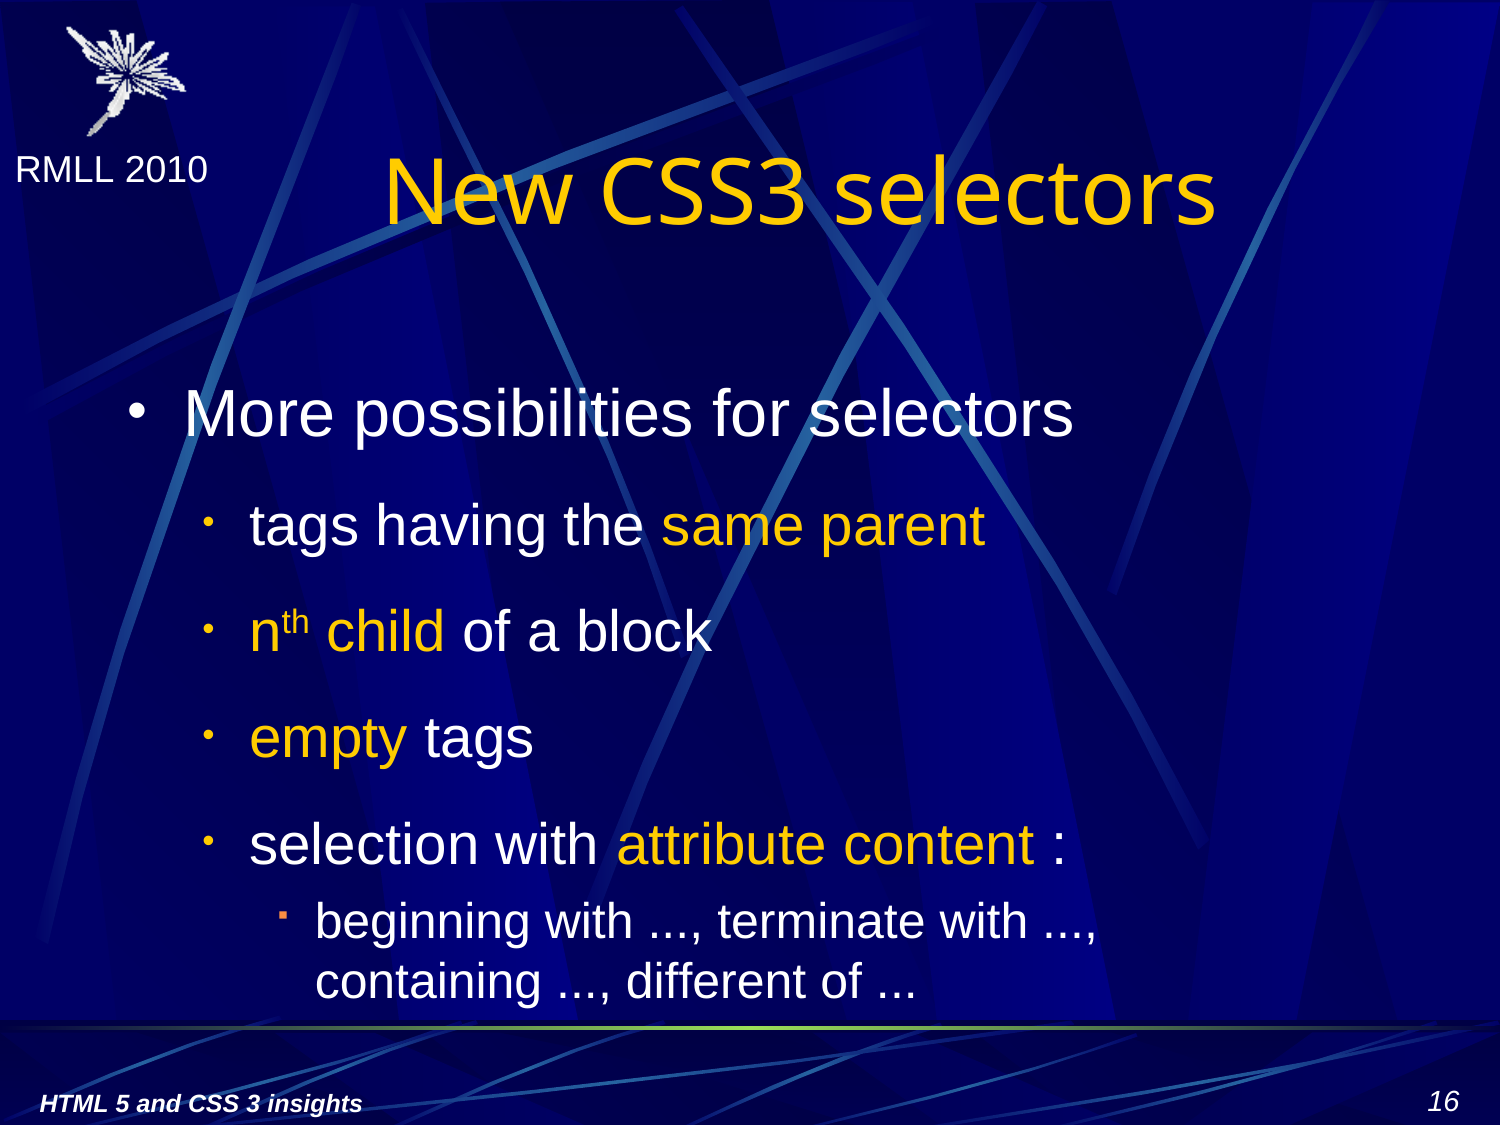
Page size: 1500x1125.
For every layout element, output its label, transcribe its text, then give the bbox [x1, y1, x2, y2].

picture [62, 24, 188, 138]
list More possibilities for selectors tags having the same parent nth child of a block empty tags selection with attribute content : beginning with ..., terminate with ..., containing ..., different of ... [112, 362, 1476, 1038]
title New CSS3 selectors [224, 87, 1375, 288]
